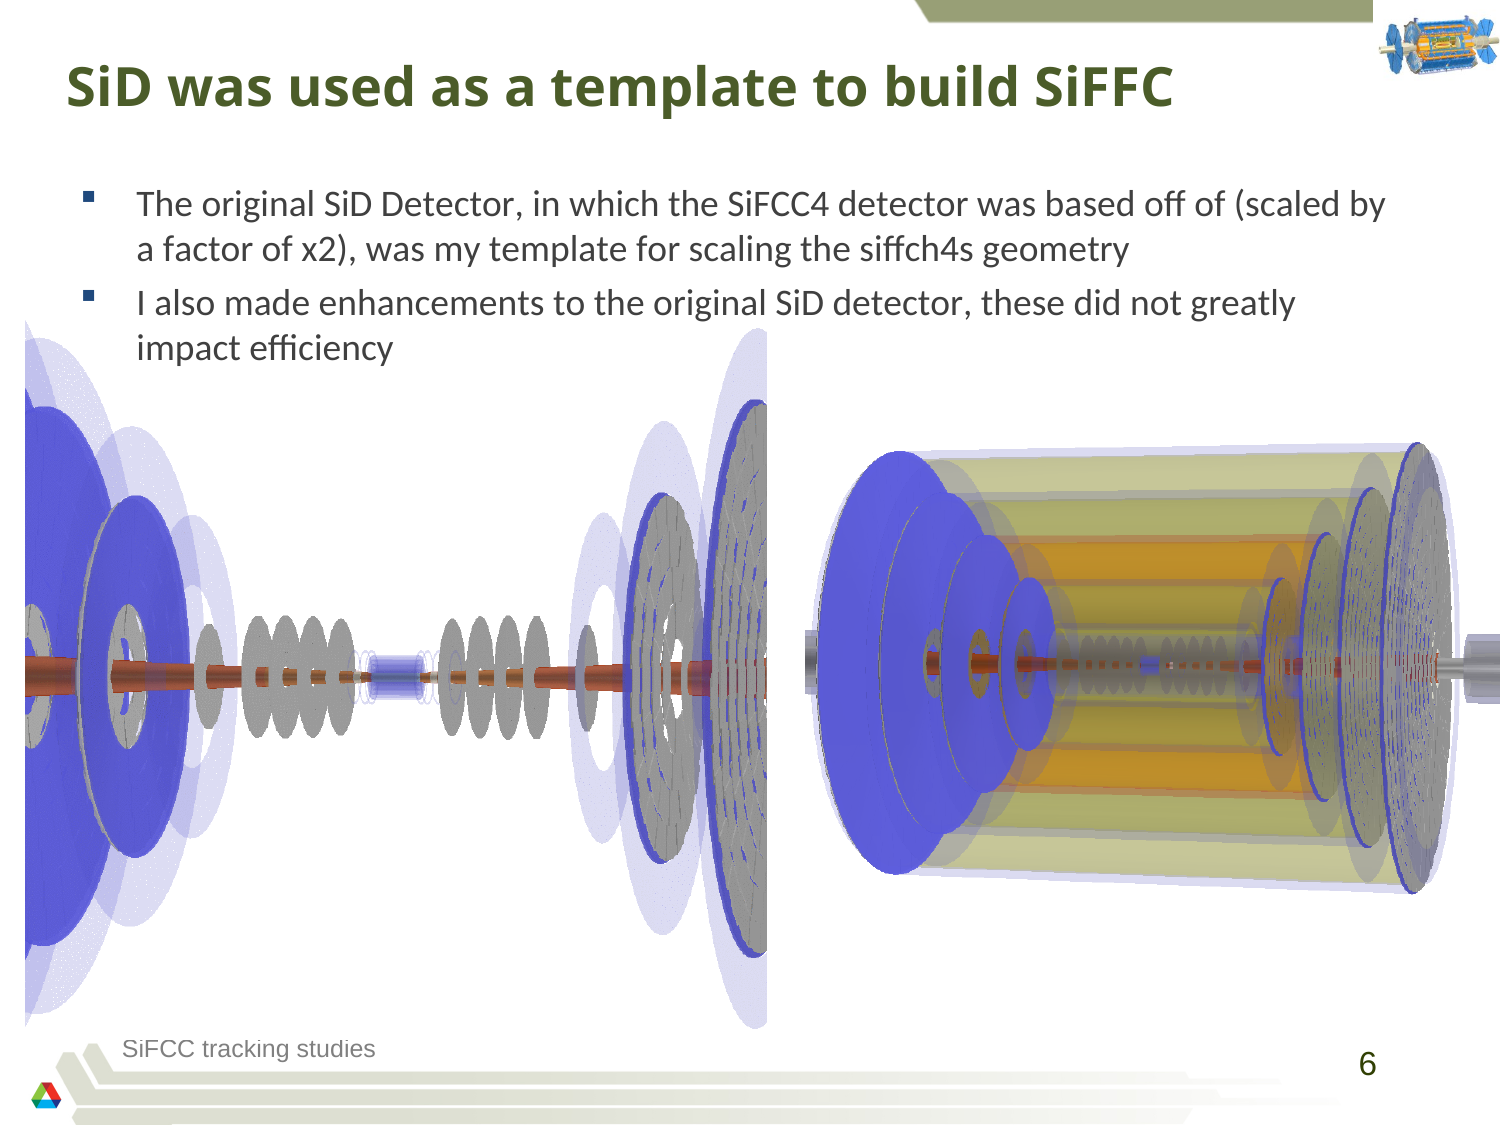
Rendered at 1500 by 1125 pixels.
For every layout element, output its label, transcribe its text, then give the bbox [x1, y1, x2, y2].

title SiD was used as a template to build SiFFC [52, 45, 1426, 126]
picture [0, 0, 1500, 94]
picture [0, 285, 1500, 1125]
list The original SiD Detector, in which the SiFCC4 detector was based off of (scaled by a factor of x2), was my template for scaling the siffch4s geometry I also made enhancements to the original SiD detector, these did not greatly impact efficiency [65, 171, 1426, 839]
